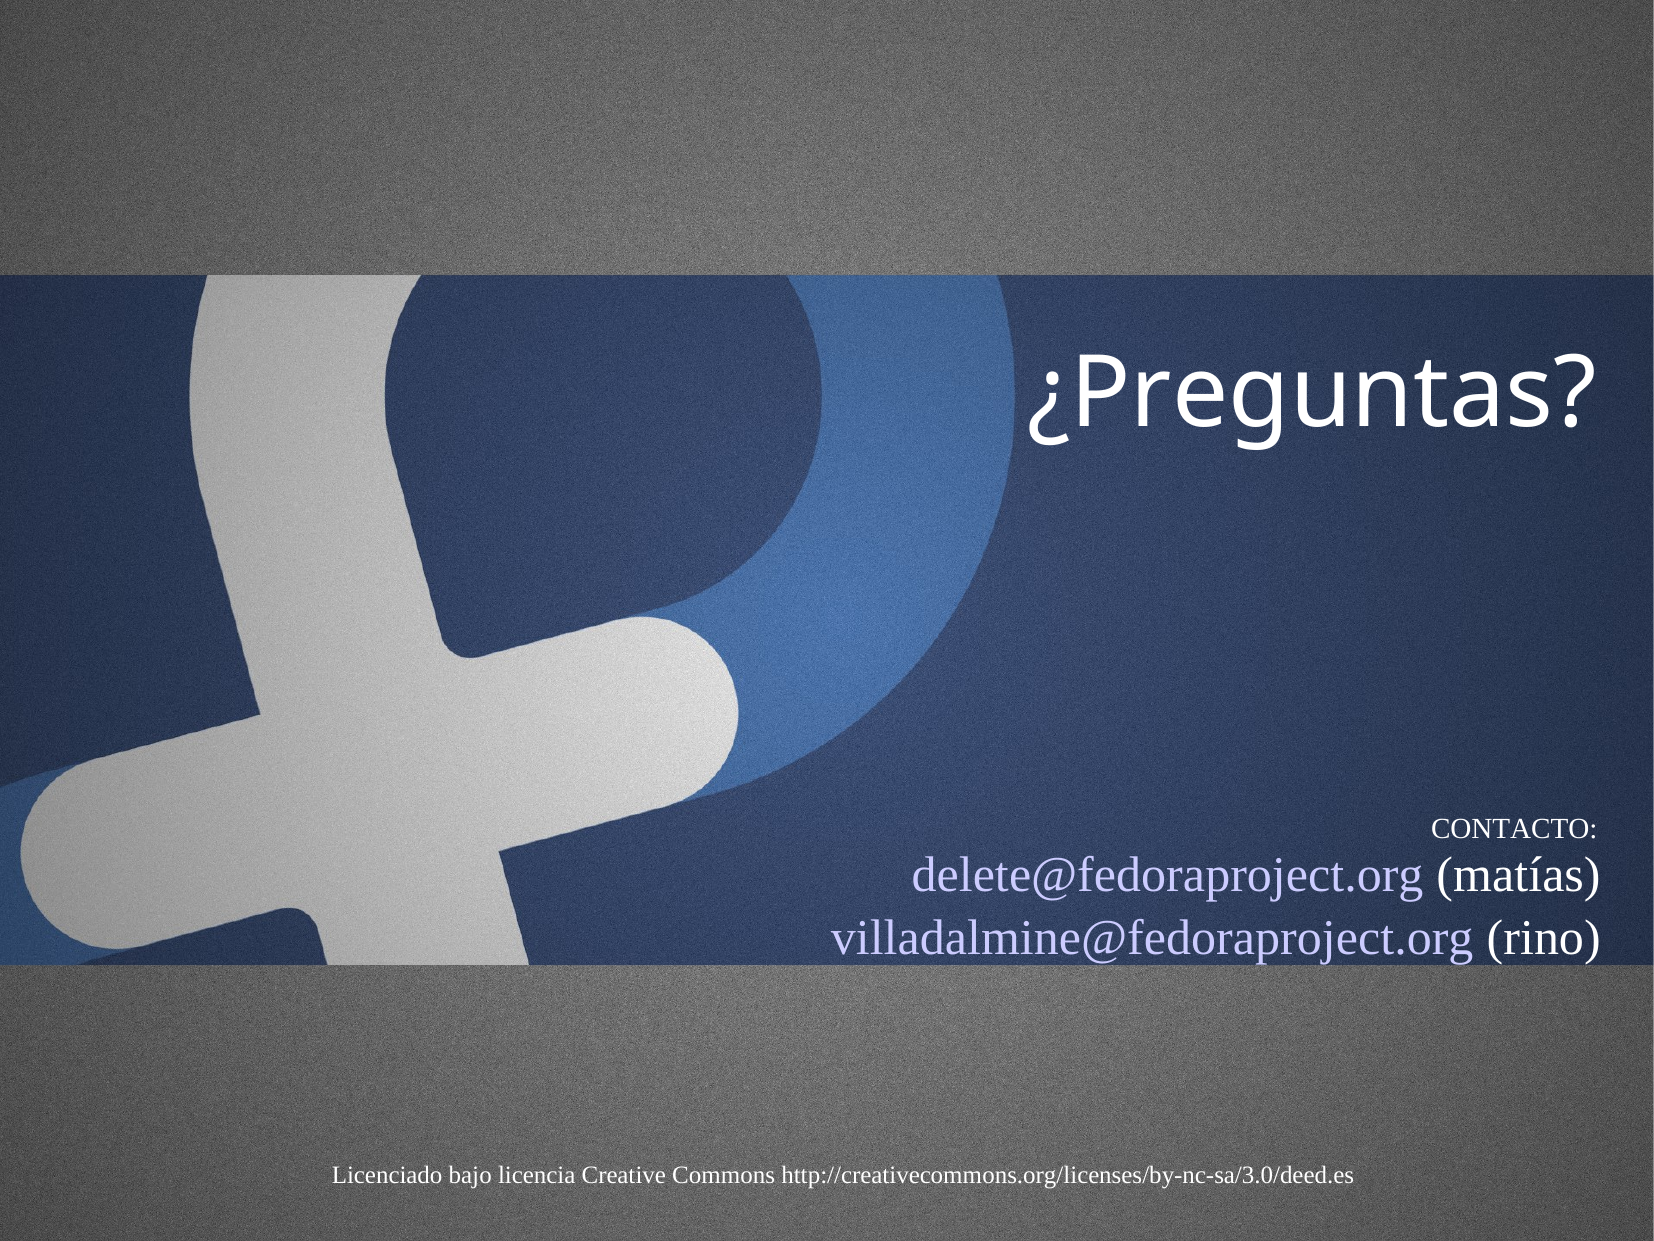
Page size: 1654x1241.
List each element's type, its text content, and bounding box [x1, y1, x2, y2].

text_box delete@fedoraproject.org (matías) [80, 836, 1616, 899]
picture [0, 0, 1654, 1241]
text_box CONTACTO: [77, 803, 1613, 851]
text_box Licenciado bajo licencia Creative Commons http://creativecommons.org/licenses/by-nc-sa/3.0/deed.es [74, 1126, 1613, 1197]
text_box ¿Preguntas? [1243, 379, 1272, 420]
text_box villadalmine@fedoraproject.org (rino) [80, 899, 1616, 970]
text_box ¿Preguntas? [22, 330, 1598, 448]
